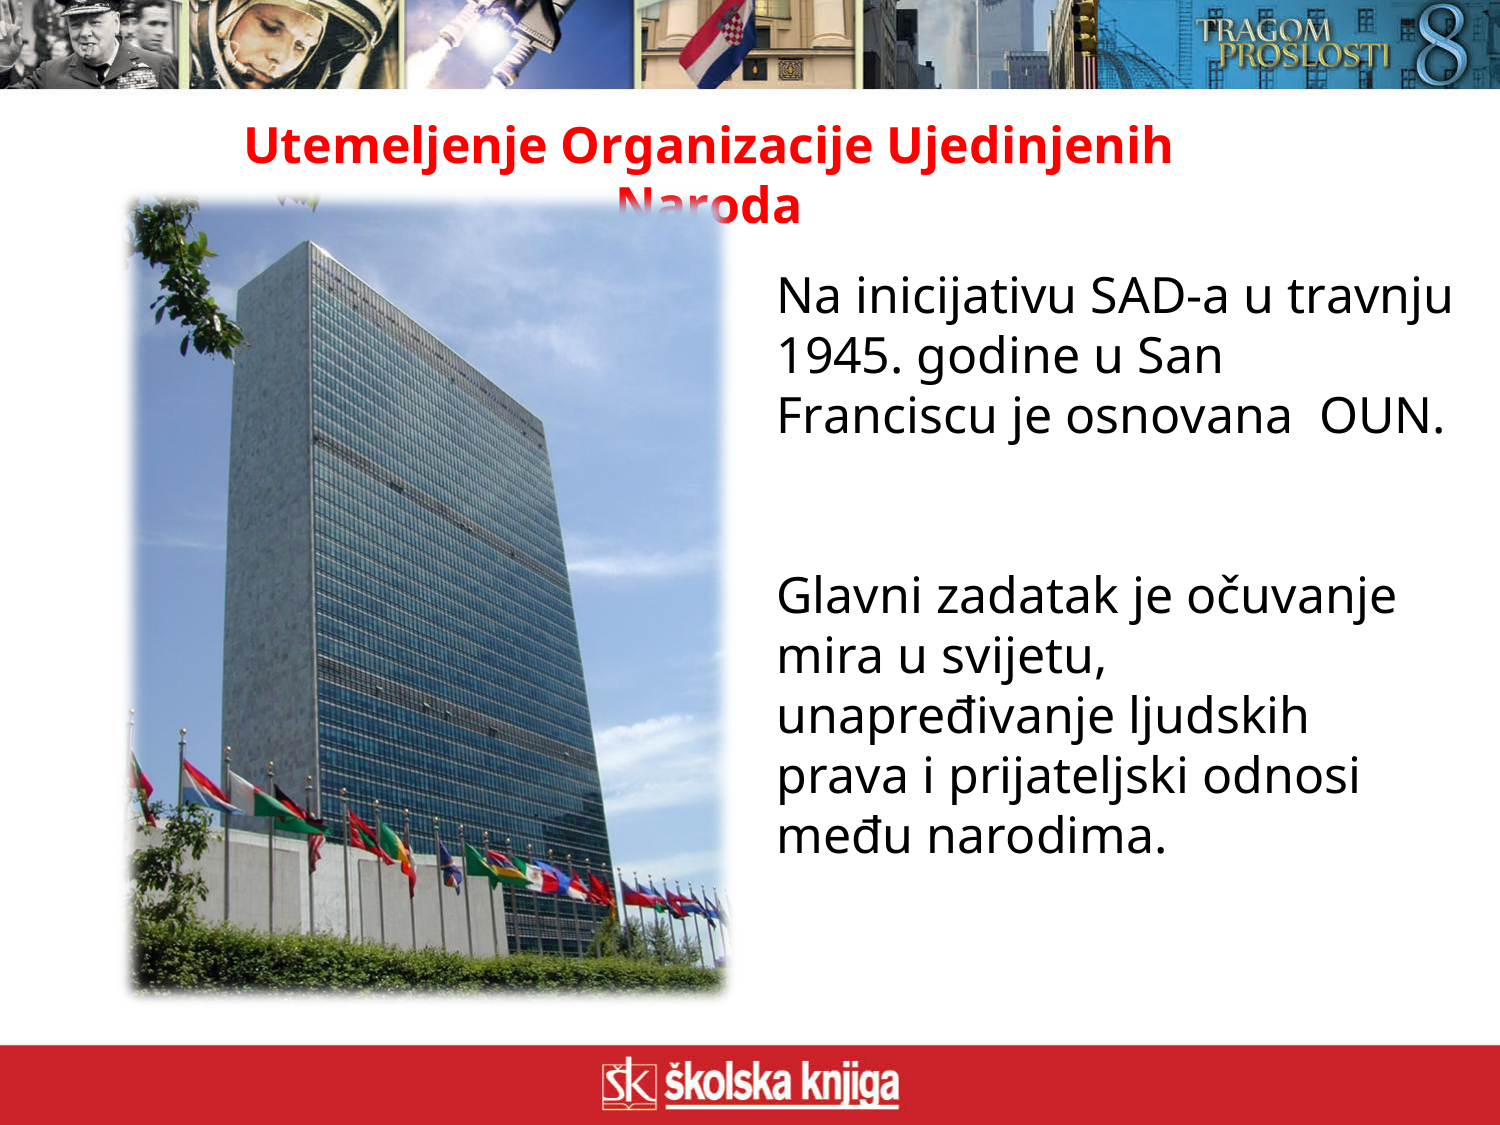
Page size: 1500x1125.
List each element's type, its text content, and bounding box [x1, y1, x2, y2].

picture [0, 0, 1500, 1125]
text_box Na inicijativu SAD-a u travnju 1945. godine u San Franciscu je osnovana OUN. Glavni zadatak je očuvanje mira u svijetu, unapređivanje ljudskih prava i prijateljski odnosi među narodima. [761, 255, 1471, 871]
text_box Utemeljenje Organizacije Ujedinjenih Naroda [128, 105, 1290, 241]
